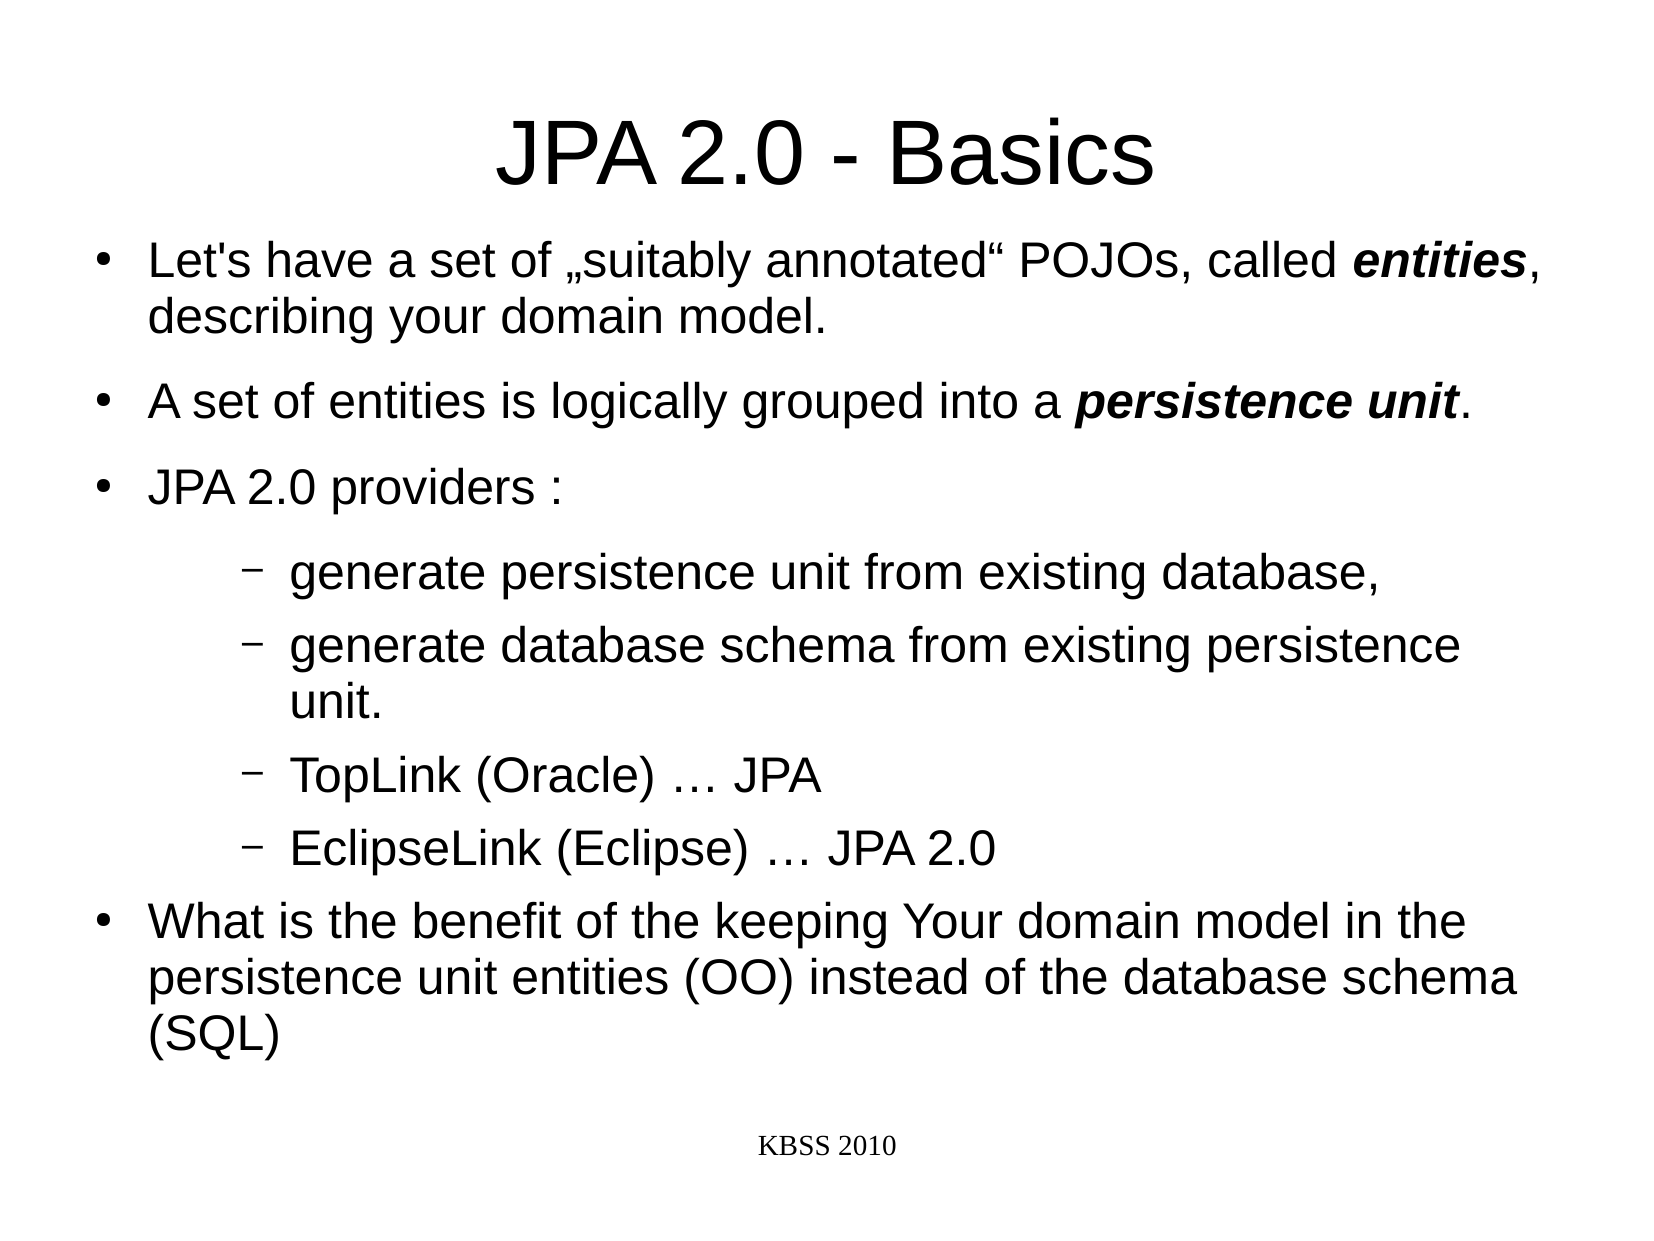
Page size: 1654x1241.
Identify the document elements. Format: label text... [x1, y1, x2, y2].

list Let's have a set of „suitably annotated“ POJOs, called entities, describing your domain model. A set of entities is logically grouped into a persistence unit. JPA 2.0 providers : generate persistence unit from existing database, generate database schema from existing persistence unit. TopLink (Oracle) … JPA EclipseLink (Eclipse) … JPA 2.0 What is the benefit of the keeping Your domain model in the persistence unit entities (OO) instead of the database schema (SQL) [76, 232, 1565, 1062]
title JPA 2.0 - Basics [82, 49, 1571, 257]
